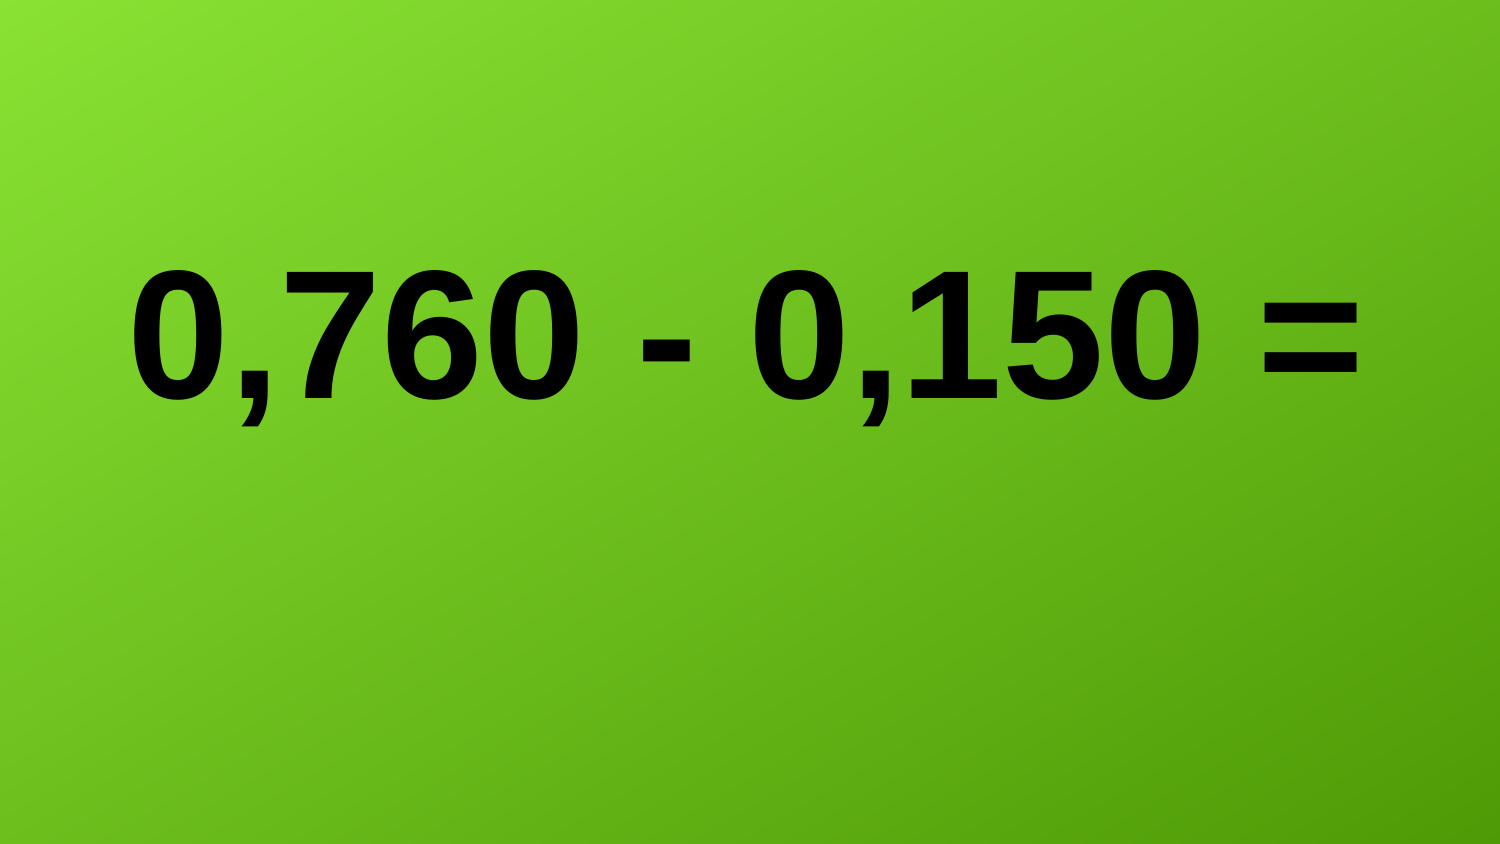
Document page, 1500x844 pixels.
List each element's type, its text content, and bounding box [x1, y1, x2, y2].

text_box 0,760 - 0,150 = [112, 259, 1388, 450]
